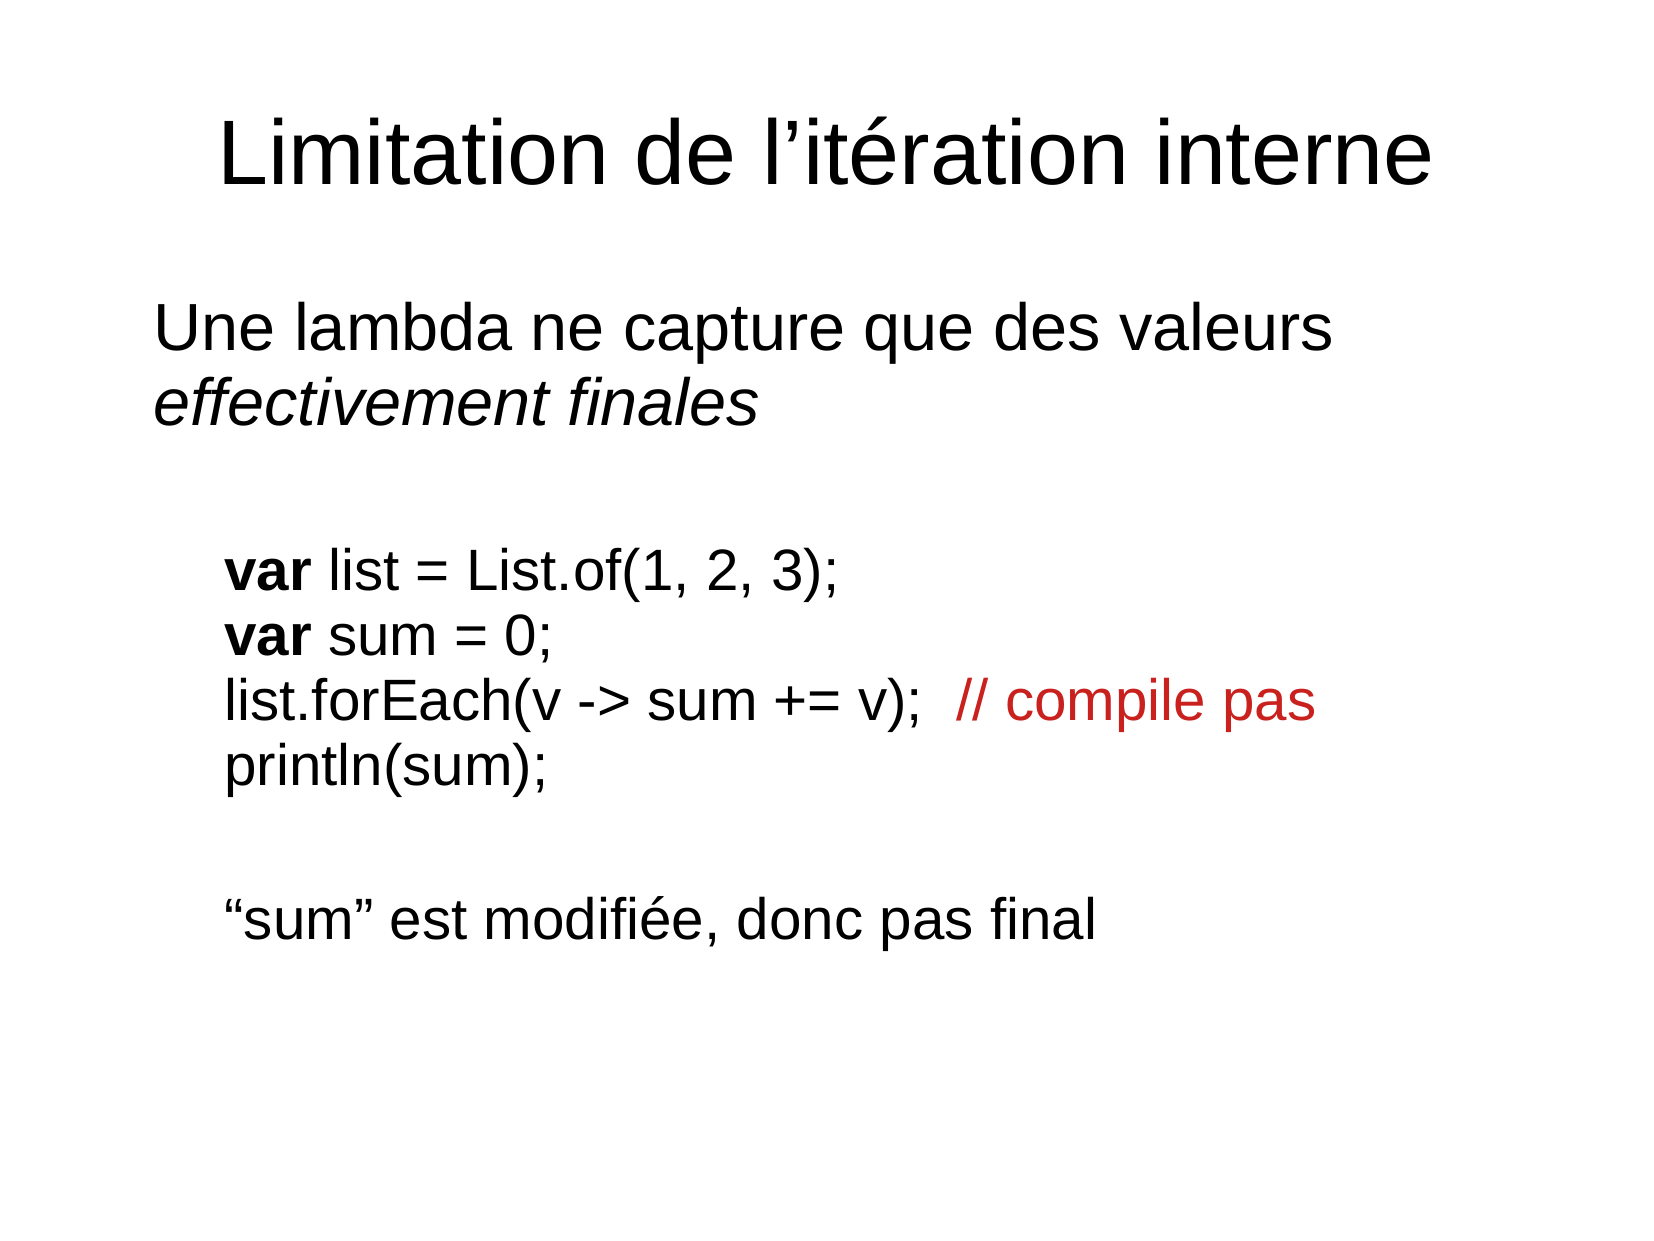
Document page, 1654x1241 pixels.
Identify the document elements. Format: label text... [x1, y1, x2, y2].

title Limitation de l’itération interne [82, 49, 1571, 257]
list Une lambda ne capture que des valeurs effectivement finales var list = List.of(1, 2, 3); var sum = 0; list.forEach(v -> sum += v); // compile pas println(sum); “sum” est modifiée, donc pas final [82, 290, 1571, 1010]
